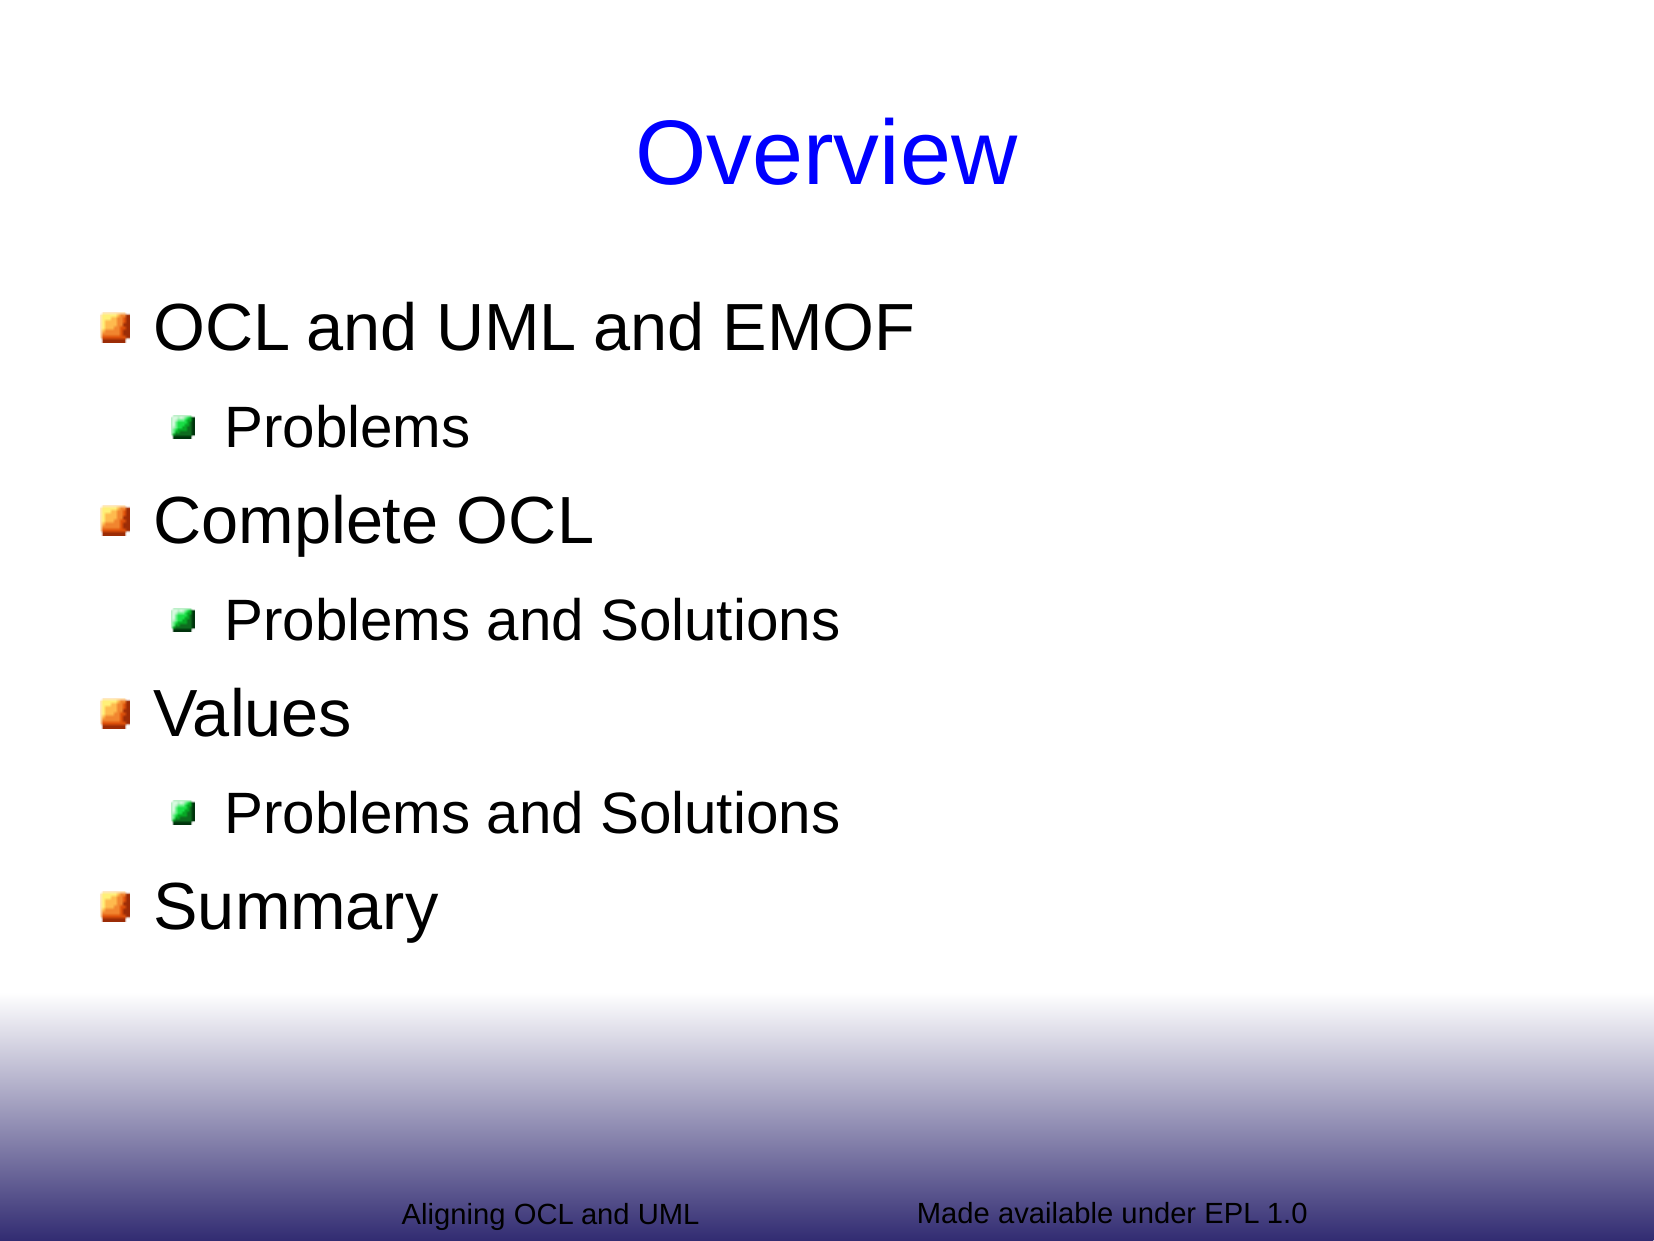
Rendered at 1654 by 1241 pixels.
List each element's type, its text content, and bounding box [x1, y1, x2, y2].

title Overview [82, 49, 1571, 257]
list OCL and UML and EMOF Problems Complete OCL Problems and Solutions Values Problems and Solutions Summary [82, 290, 1571, 1109]
